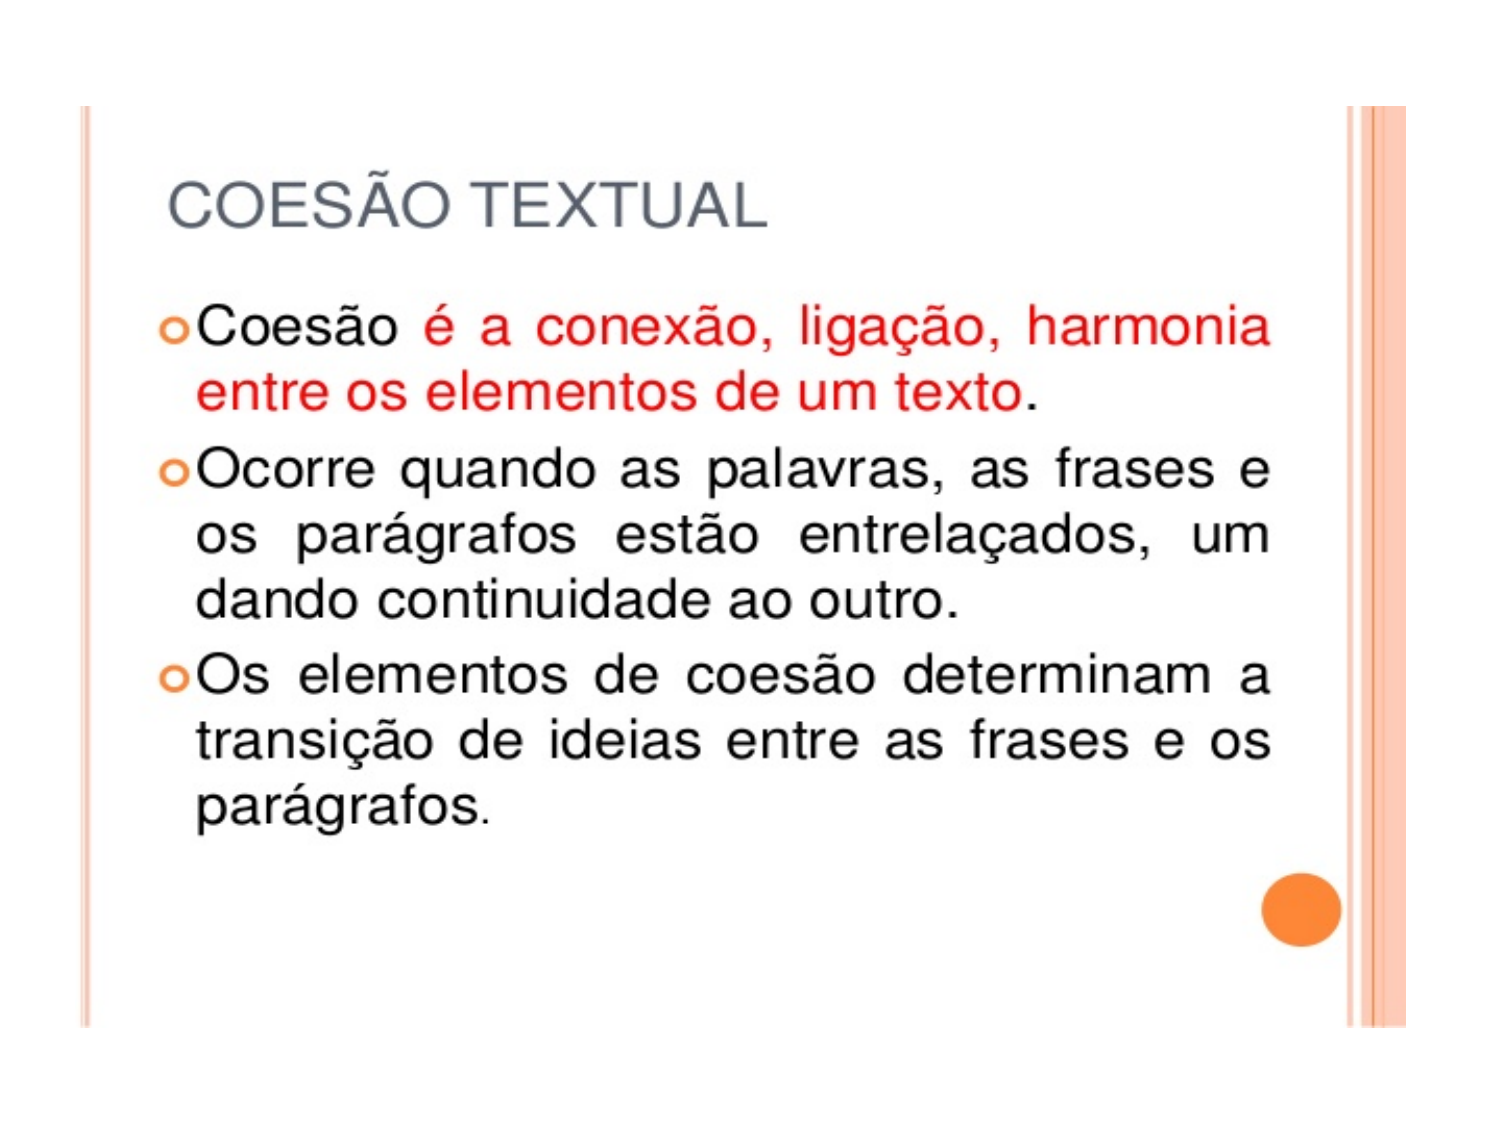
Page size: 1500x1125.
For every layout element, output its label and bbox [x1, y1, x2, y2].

picture [75, 106, 1406, 1028]
